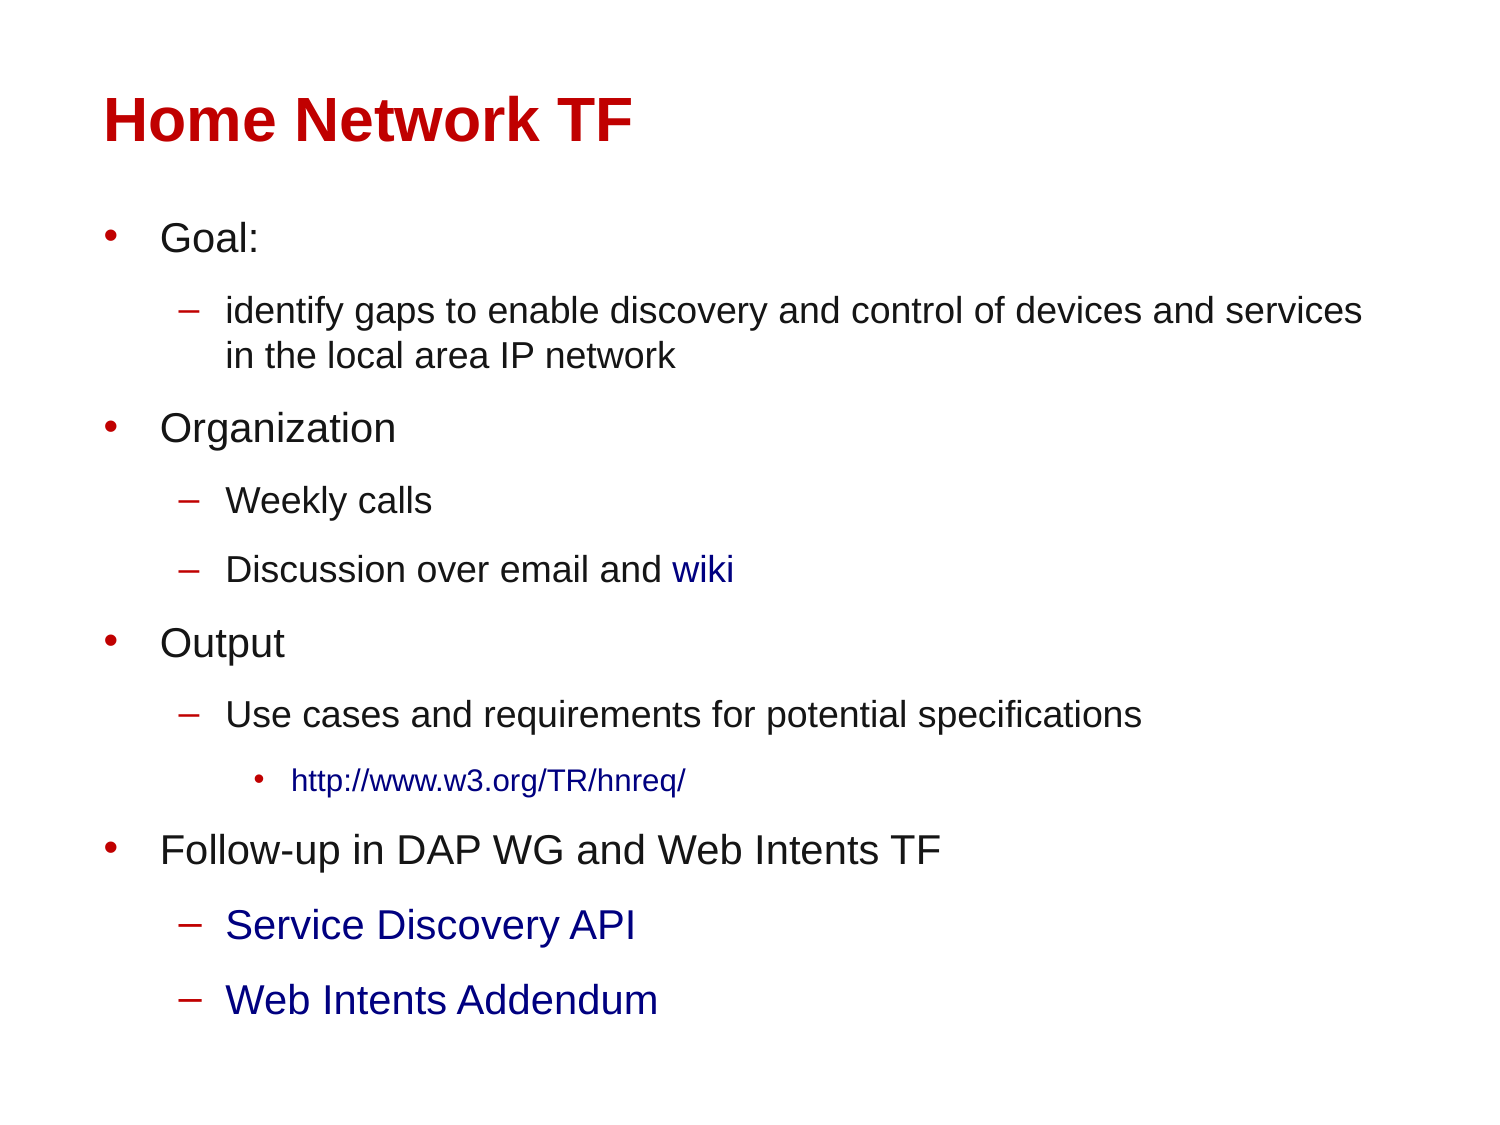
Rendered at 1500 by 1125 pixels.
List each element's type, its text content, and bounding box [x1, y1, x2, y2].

list Goal: identify gaps to enable discovery and control of devices and services in the local area IP network Organization Weekly calls Discussion over email and wiki Output Use cases and requirements for potential specifications http://www.w3.org/TR/hnreq/ Follow-up in DAP WG and Web Intents TF Service Discovery API Web Intents Addendum [88, 203, 1412, 1031]
title Home Network TF [88, 70, 1412, 162]
